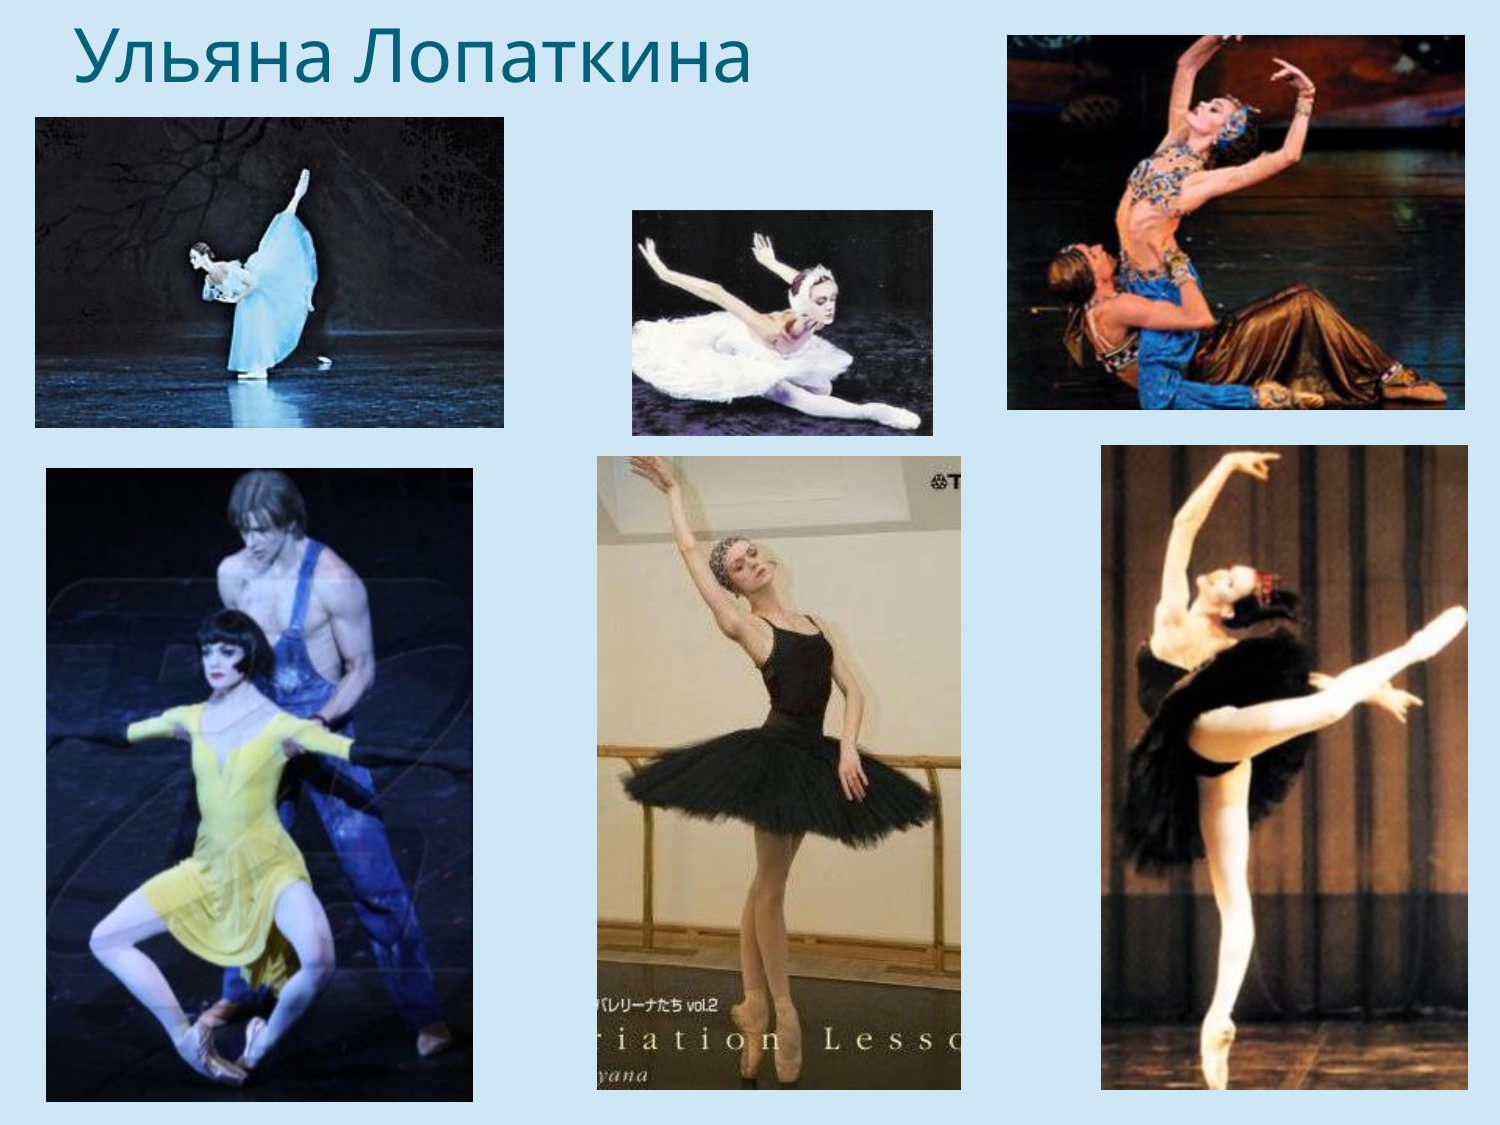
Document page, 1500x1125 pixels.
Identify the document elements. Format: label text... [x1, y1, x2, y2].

picture [1101, 445, 1468, 1090]
picture [632, 210, 933, 436]
title Ульяна Лопаткина [58, 0, 783, 125]
picture [46, 468, 473, 1102]
picture [35, 117, 504, 429]
picture [597, 456, 961, 1090]
picture [1007, 35, 1465, 410]
